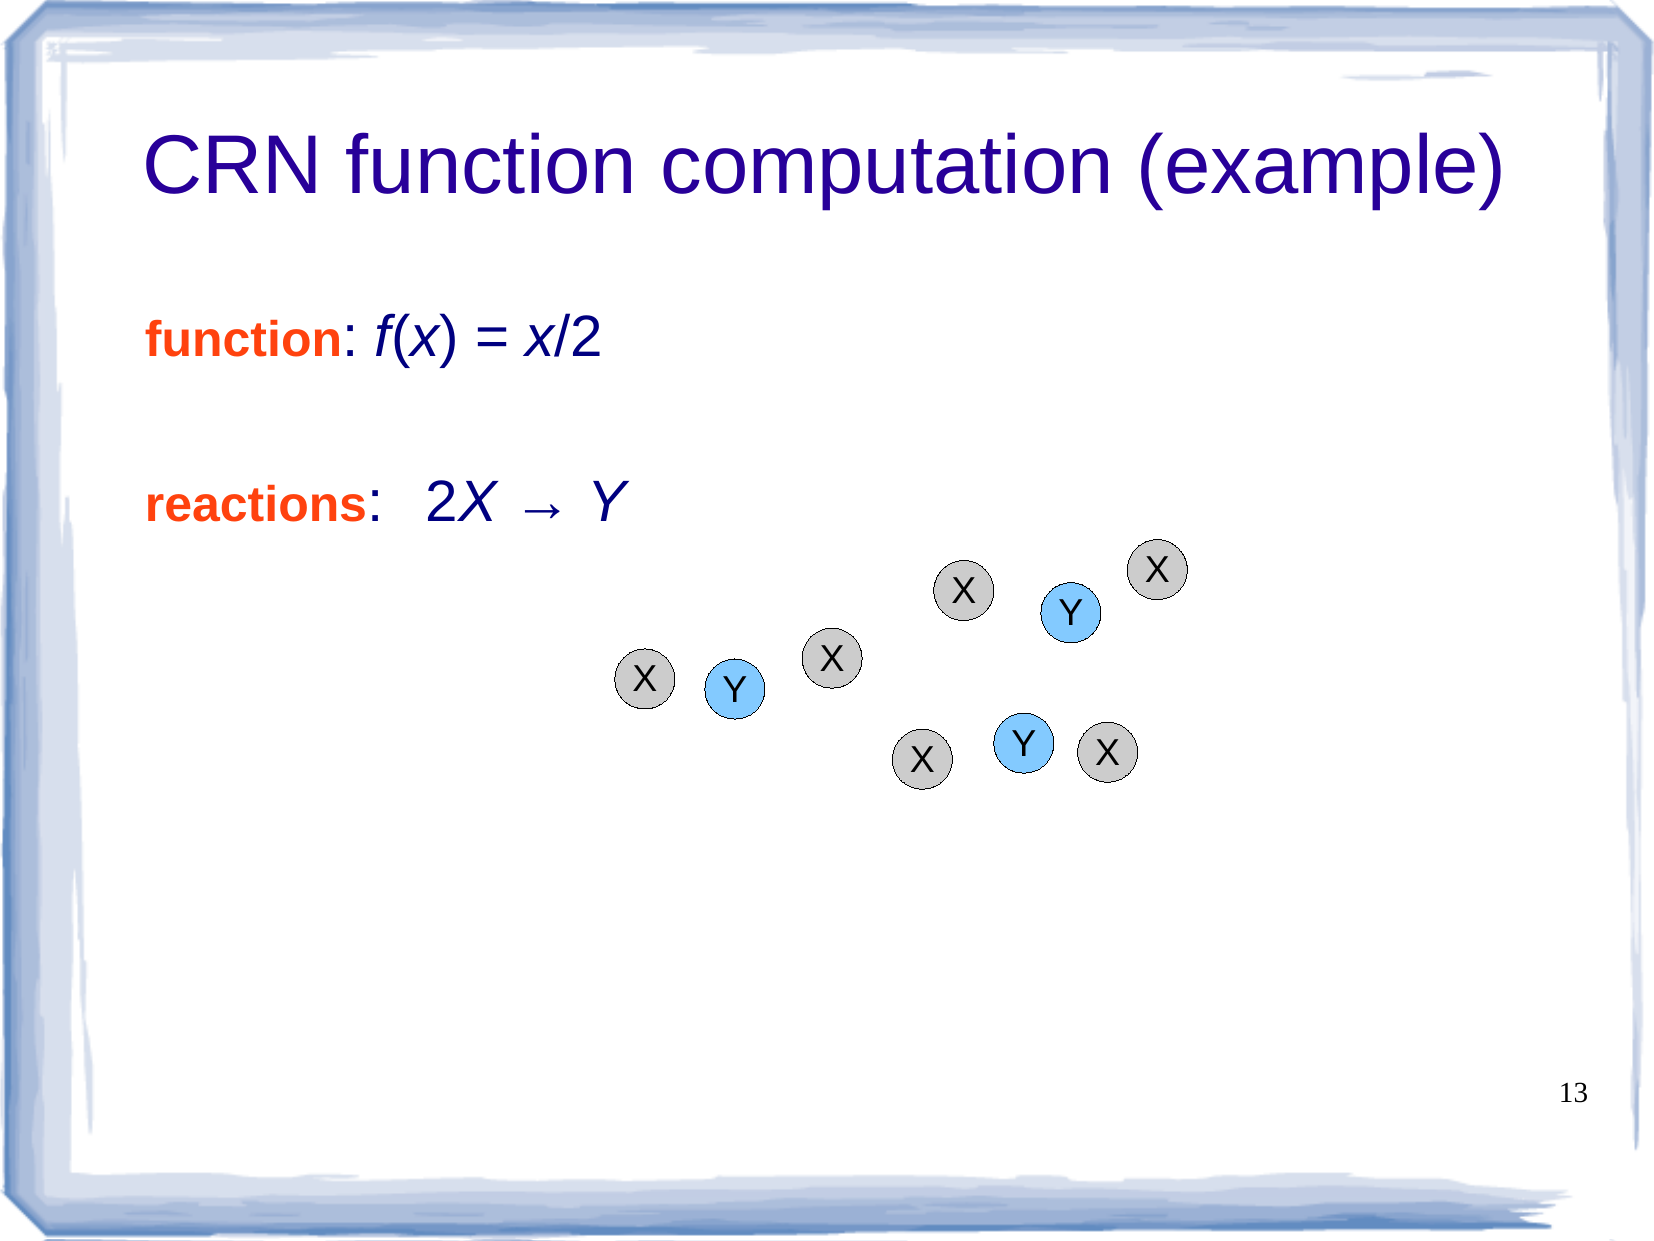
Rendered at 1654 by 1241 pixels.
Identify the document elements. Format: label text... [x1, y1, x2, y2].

text_box Y [704, 658, 765, 720]
text_box X [892, 729, 953, 790]
text_box Y [1040, 582, 1101, 643]
text_box Y [993, 713, 1054, 774]
text_box function: f(x) = x/2 [130, 295, 1522, 392]
text_box reactions: [130, 461, 410, 557]
text_box X [802, 628, 863, 689]
text_box X [614, 648, 675, 709]
title CRN function computation (example) [75, 71, 1576, 258]
text_box X [1077, 722, 1138, 783]
text_box 2X → Y [410, 461, 667, 557]
text_box X [933, 560, 994, 621]
picture [0, 0, 1654, 1241]
text_box X [1127, 539, 1188, 600]
